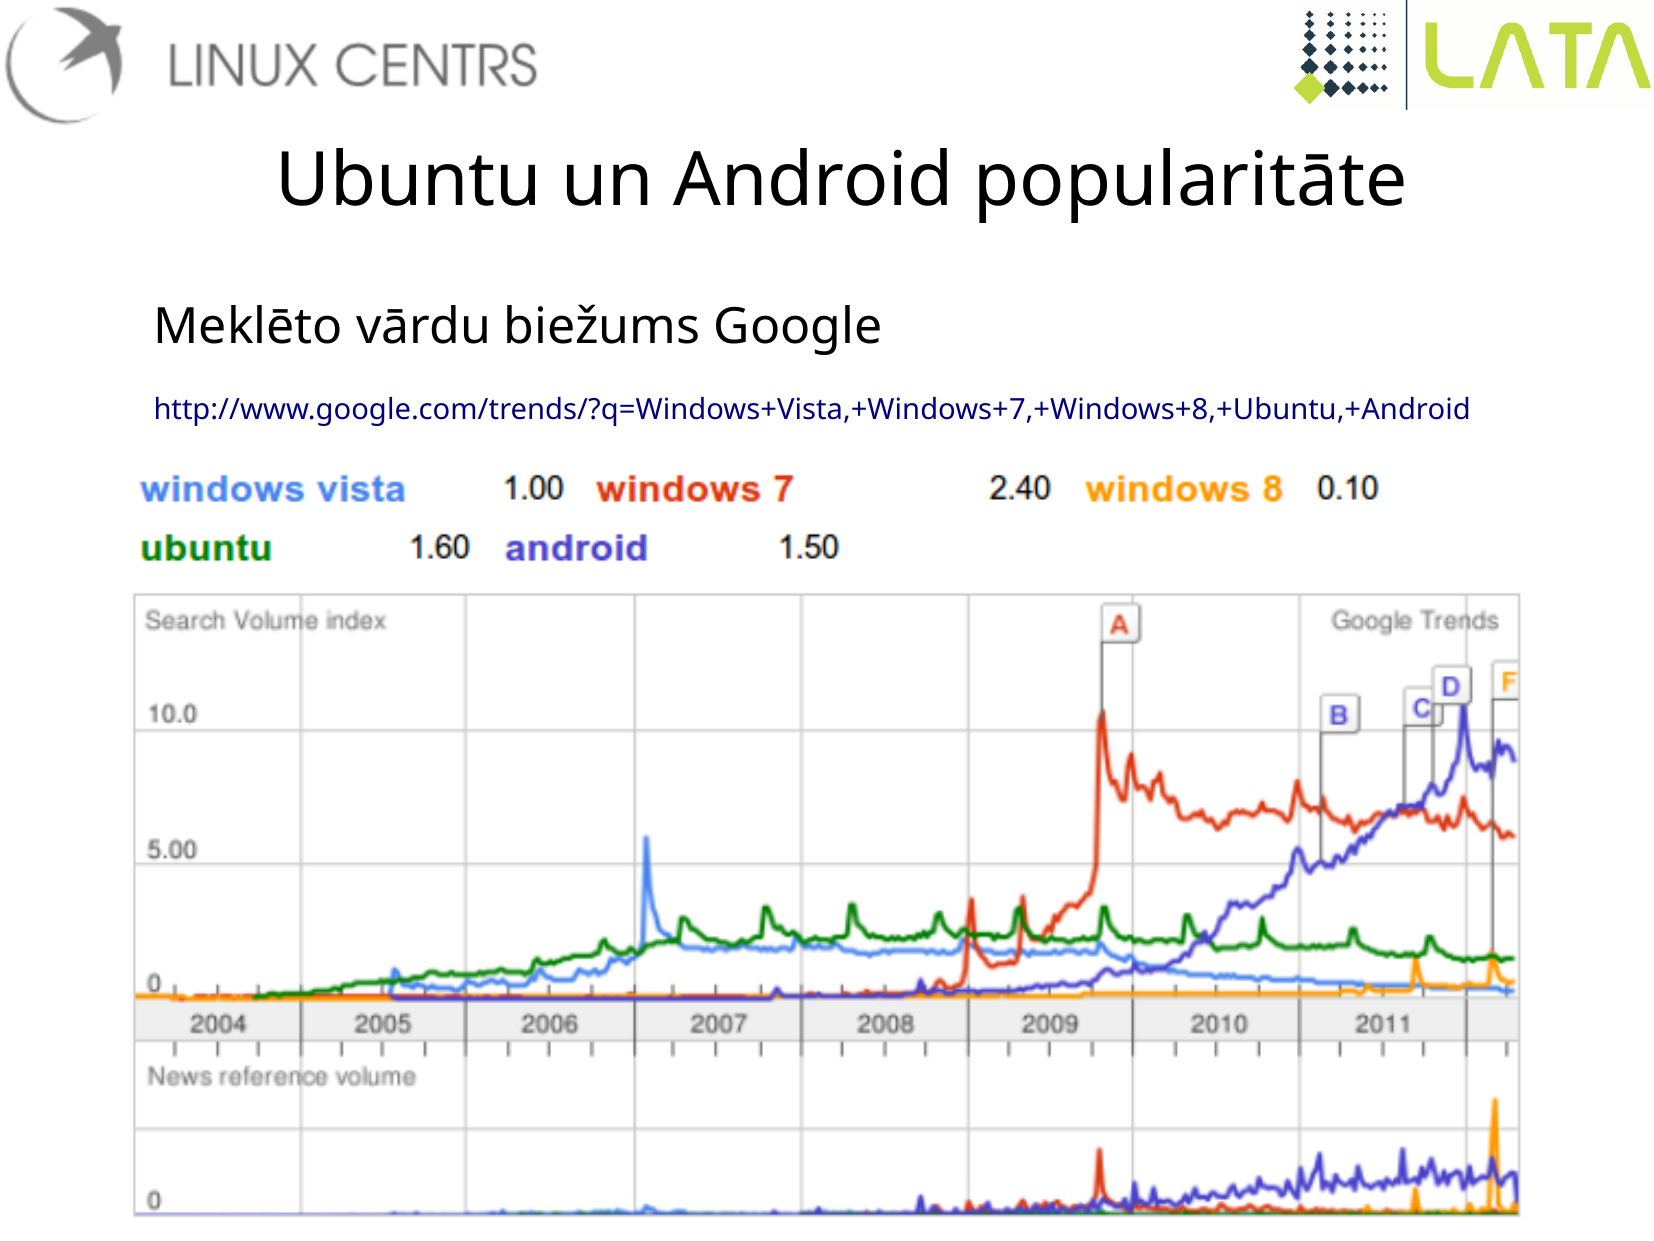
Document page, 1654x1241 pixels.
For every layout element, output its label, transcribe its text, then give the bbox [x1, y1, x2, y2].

picture [0, 3, 556, 127]
title Ubuntu un Android popularitāte [159, 118, 1524, 235]
picture [1293, 0, 1651, 110]
list Meklēto vārdu biežums Google http://www.google.com/trends/?q=Windows+Vista,+Windows+7,+Windows+8,+Ubuntu,+Android [82, 290, 1538, 449]
picture [123, 454, 1534, 1224]
